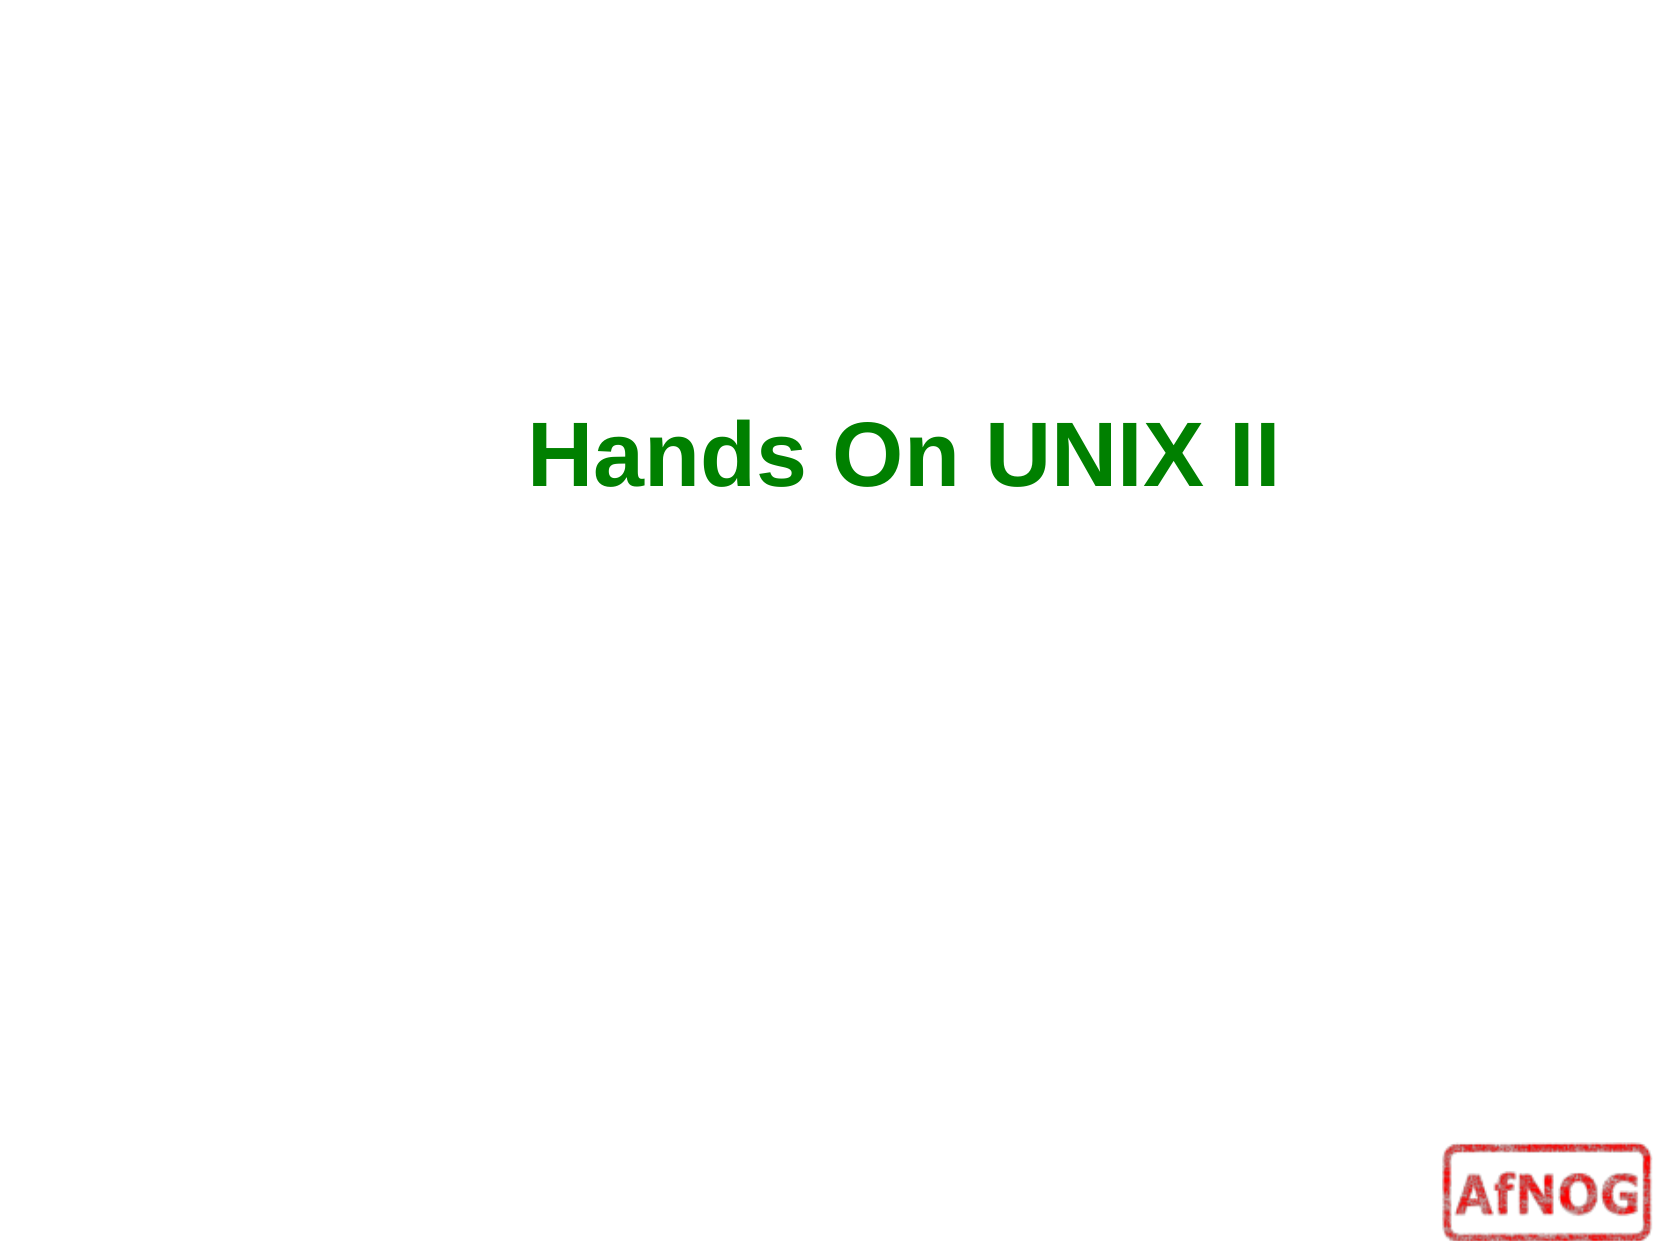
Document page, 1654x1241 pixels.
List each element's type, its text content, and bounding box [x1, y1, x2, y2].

title Hands On UNIX II [416, 379, 1393, 735]
picture [1441, 1141, 1654, 1241]
